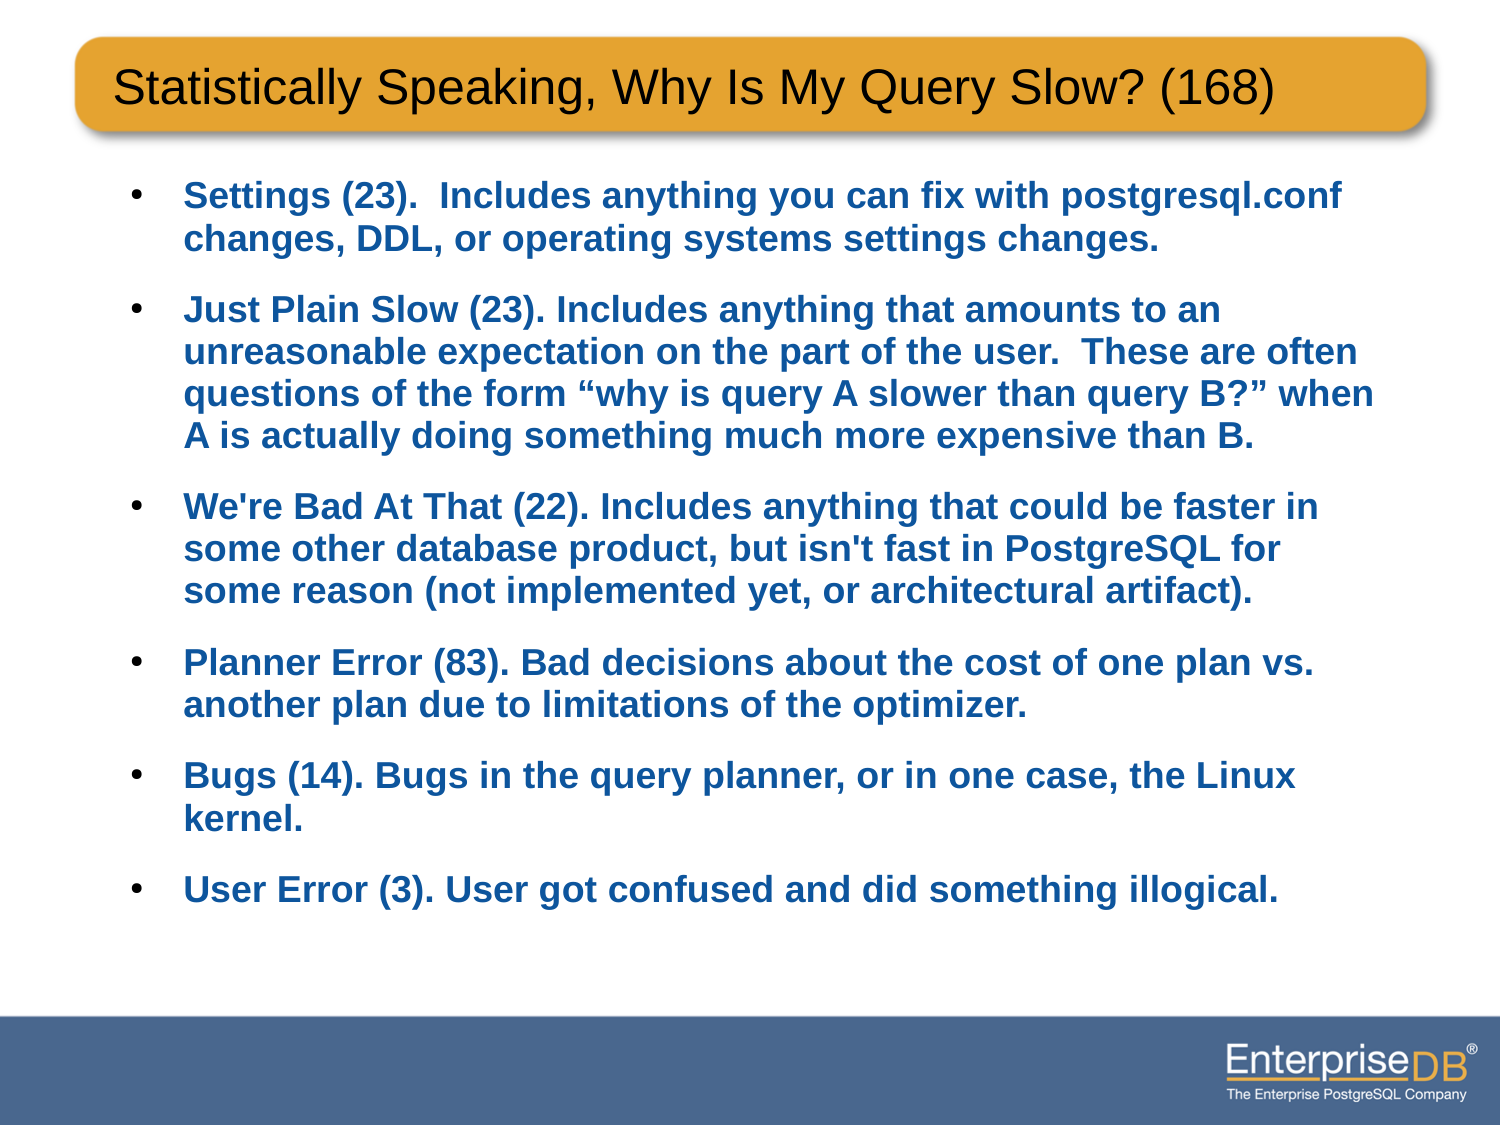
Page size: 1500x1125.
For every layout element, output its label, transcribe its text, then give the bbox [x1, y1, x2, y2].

list Settings (23). Includes anything you can fix with postgresql.conf changes, DDL, or operating systems settings changes. Just Plain Slow (23). Includes anything that amounts to an unreasonable expectation on the part of the user. These are often questions of the form “why is query A slower than query B?” when A is actually doing something much more expensive than B. We're Bad At That (22). Includes anything that could be faster in some other database product, but isn't fast in PostgreSQL for some reason (not implemented yet, or architectural artifact). Planner Error (83). Bad decisions about the cost of one plan vs. another plan due to limitations of the optimizer. Bugs (14). Bugs in the query planner, or in one case, the Linux kernel. User Error (3). User got confused and did something illogical. [112, 174, 1388, 948]
picture [0, 0, 1500, 1125]
title Statistically Speaking, Why Is My Query Slow? (168) [112, 37, 1388, 138]
